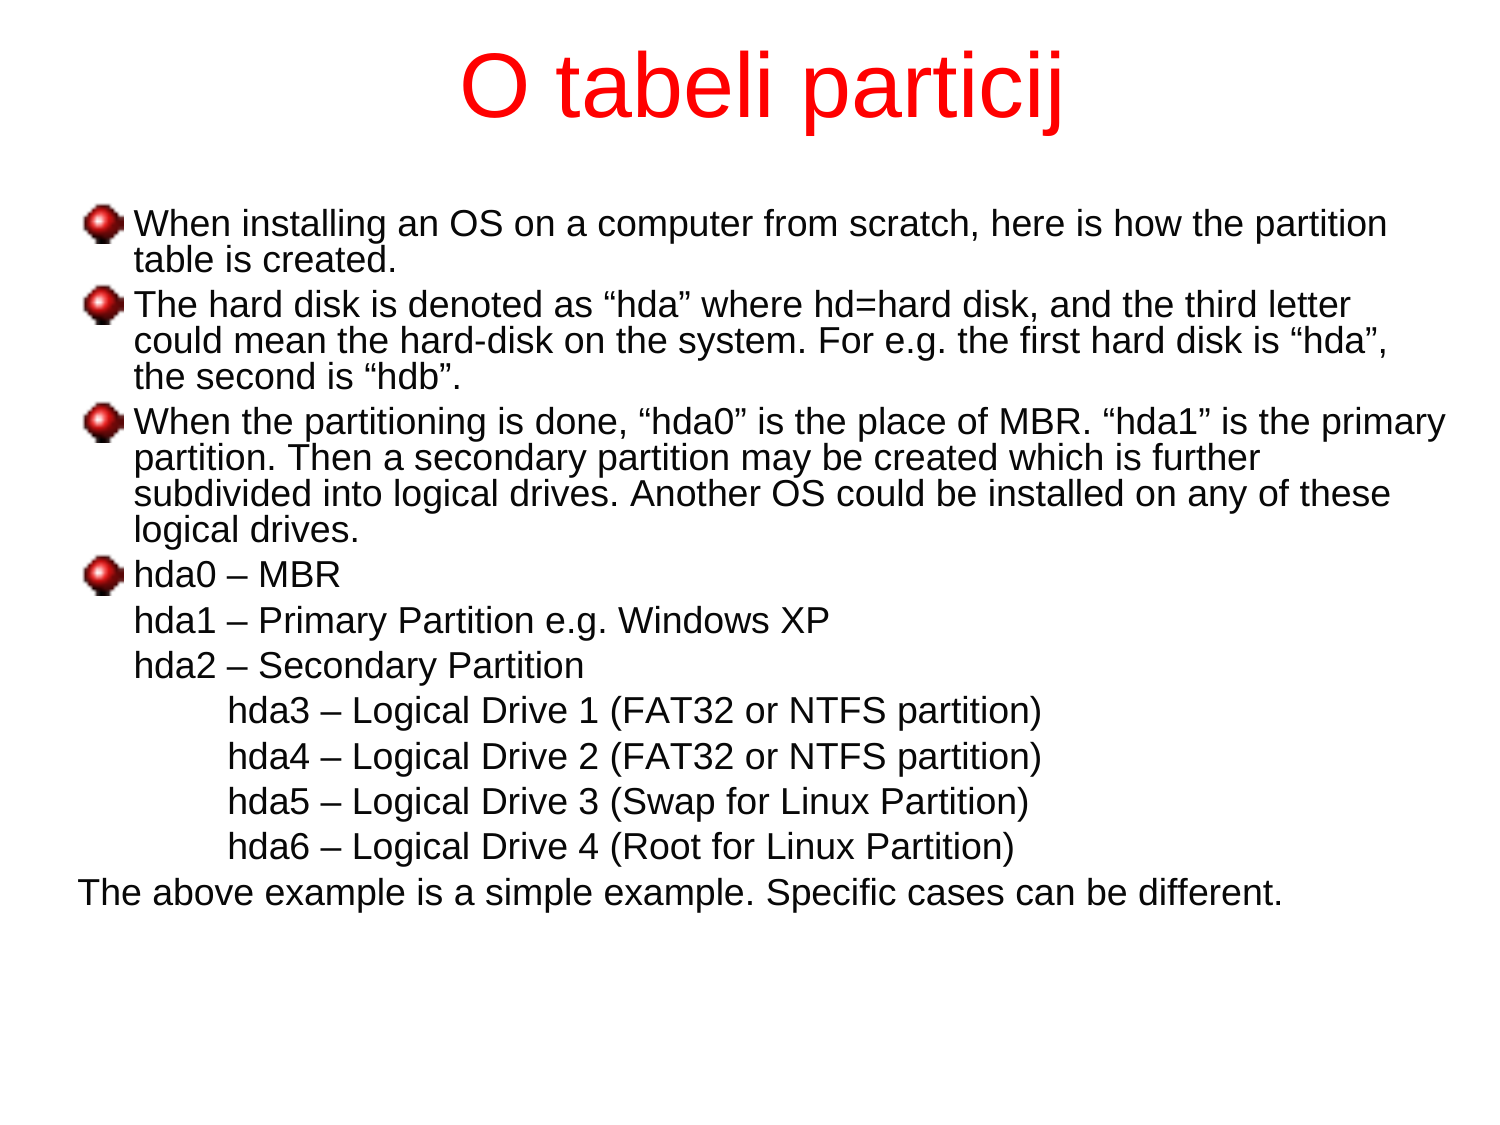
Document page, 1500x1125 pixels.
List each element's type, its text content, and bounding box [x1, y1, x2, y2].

title O tabeli particij [62, 0, 1464, 163]
list When installing an OS on a computer from scratch, here is how the partition table is created. The hard disk is denoted as “hda” where hd=hard disk, and the third letter could mean the hard-disk on the system. For e.g. the first hard disk is “hda”, the second is “hdb”. When the partitioning is done, “hda0” is the place of MBR. “hda1” is the primary partition. Then a secondary partition may be created which is further subdivided into logical drives. Another OS could be installed on any of these logical drives. hda0 – MBR hda1 – Primary Partition e.g. Windows XP hda2 – Secondary Partition hda3 – Logical Drive 1 (FAT32 or NTFS partition) hda4 – Logical Drive 2 (FAT32 or NTFS partition) hda5 – Logical Drive 3 (Swap for Linux Partition) hda6 – Logical Drive 4 (Root for Linux Partition) The above example is a simple example. Specific cases can be different. [62, 199, 1464, 939]
